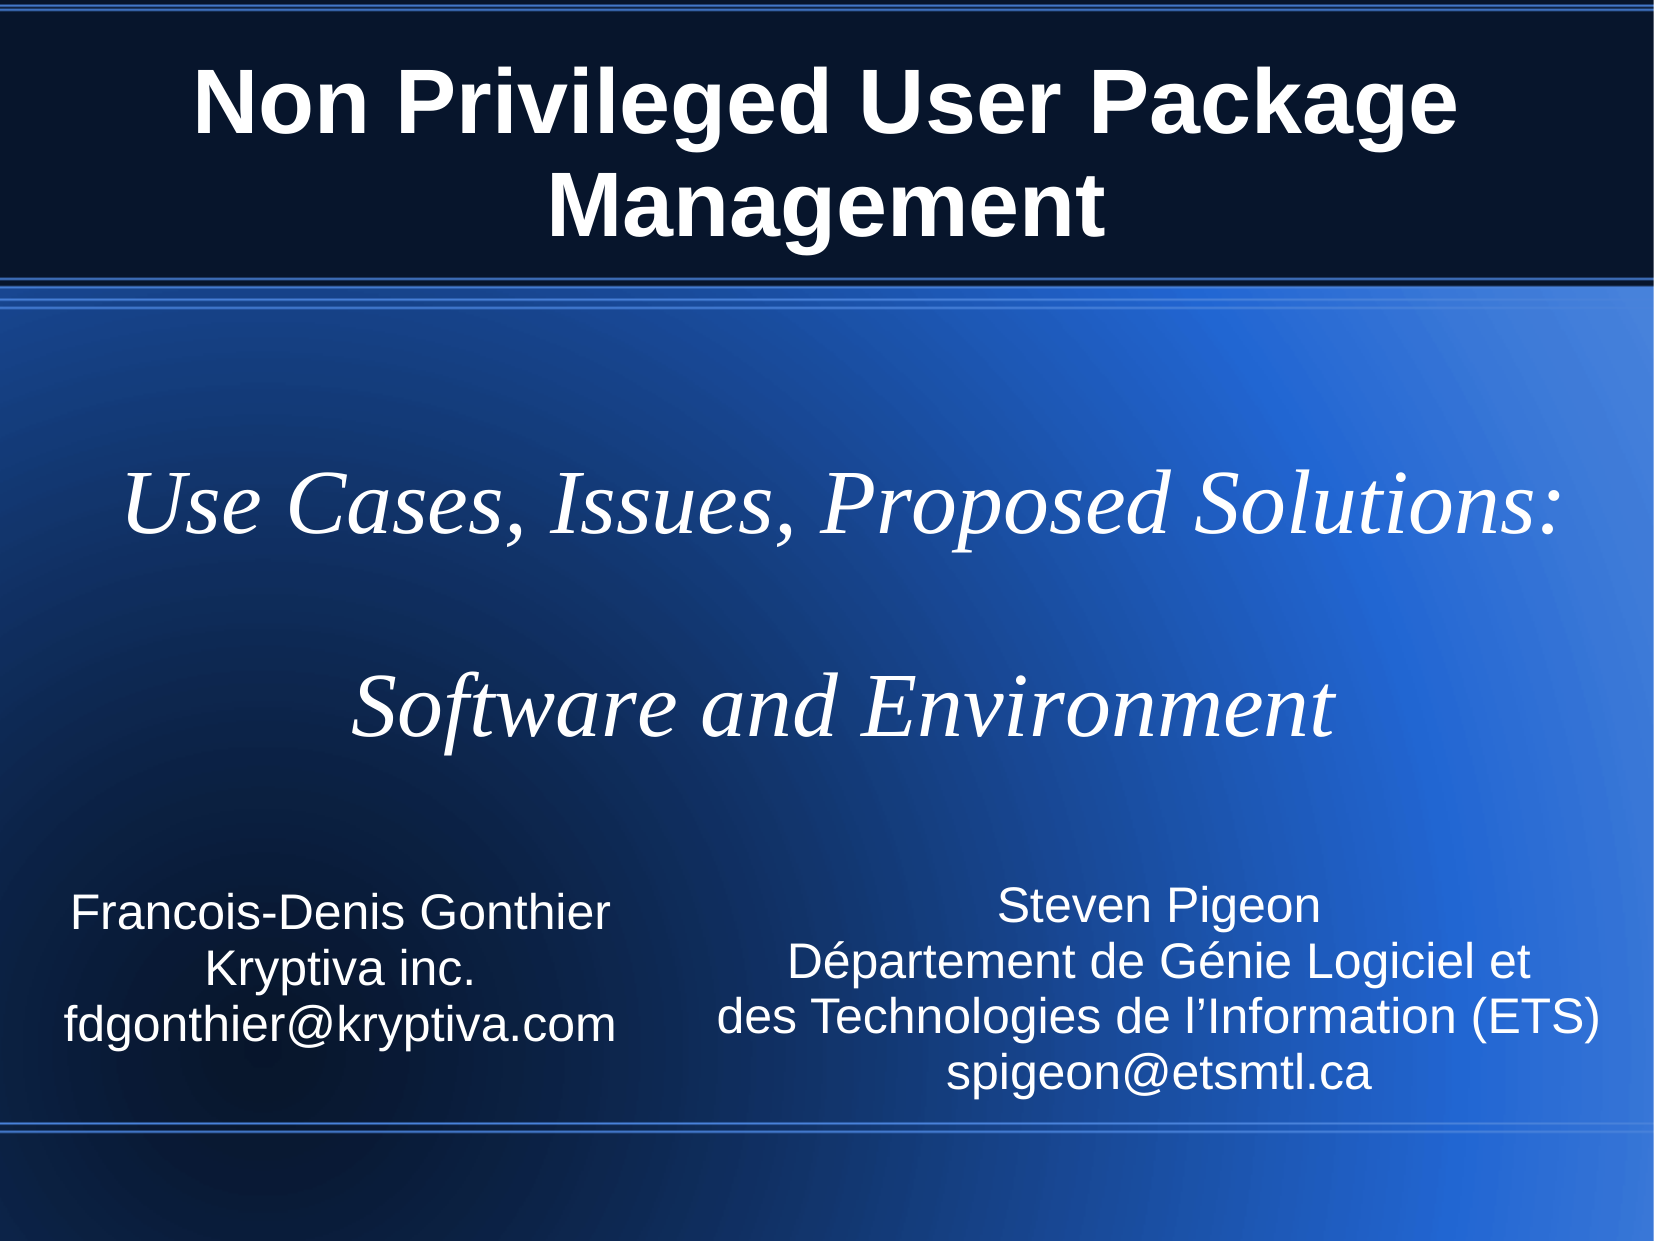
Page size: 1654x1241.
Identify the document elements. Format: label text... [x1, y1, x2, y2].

picture [0, 0, 1654, 1241]
subtitle Use Cases, Issues, Proposed Solutions: Software and Environment [82, 256, 1571, 1152]
text_box Steven Pigeon Département de Génie Logiciel et des Technologies de l’Information (ETS) spigeon@etsmtl.ca [701, 869, 1625, 1108]
title Non Privileged User Package Management [82, 50, 1571, 256]
text_box Francois-Denis Gonthier Kryptiva inc. fdgonthier@kryptiva.com [15, 876, 666, 1059]
